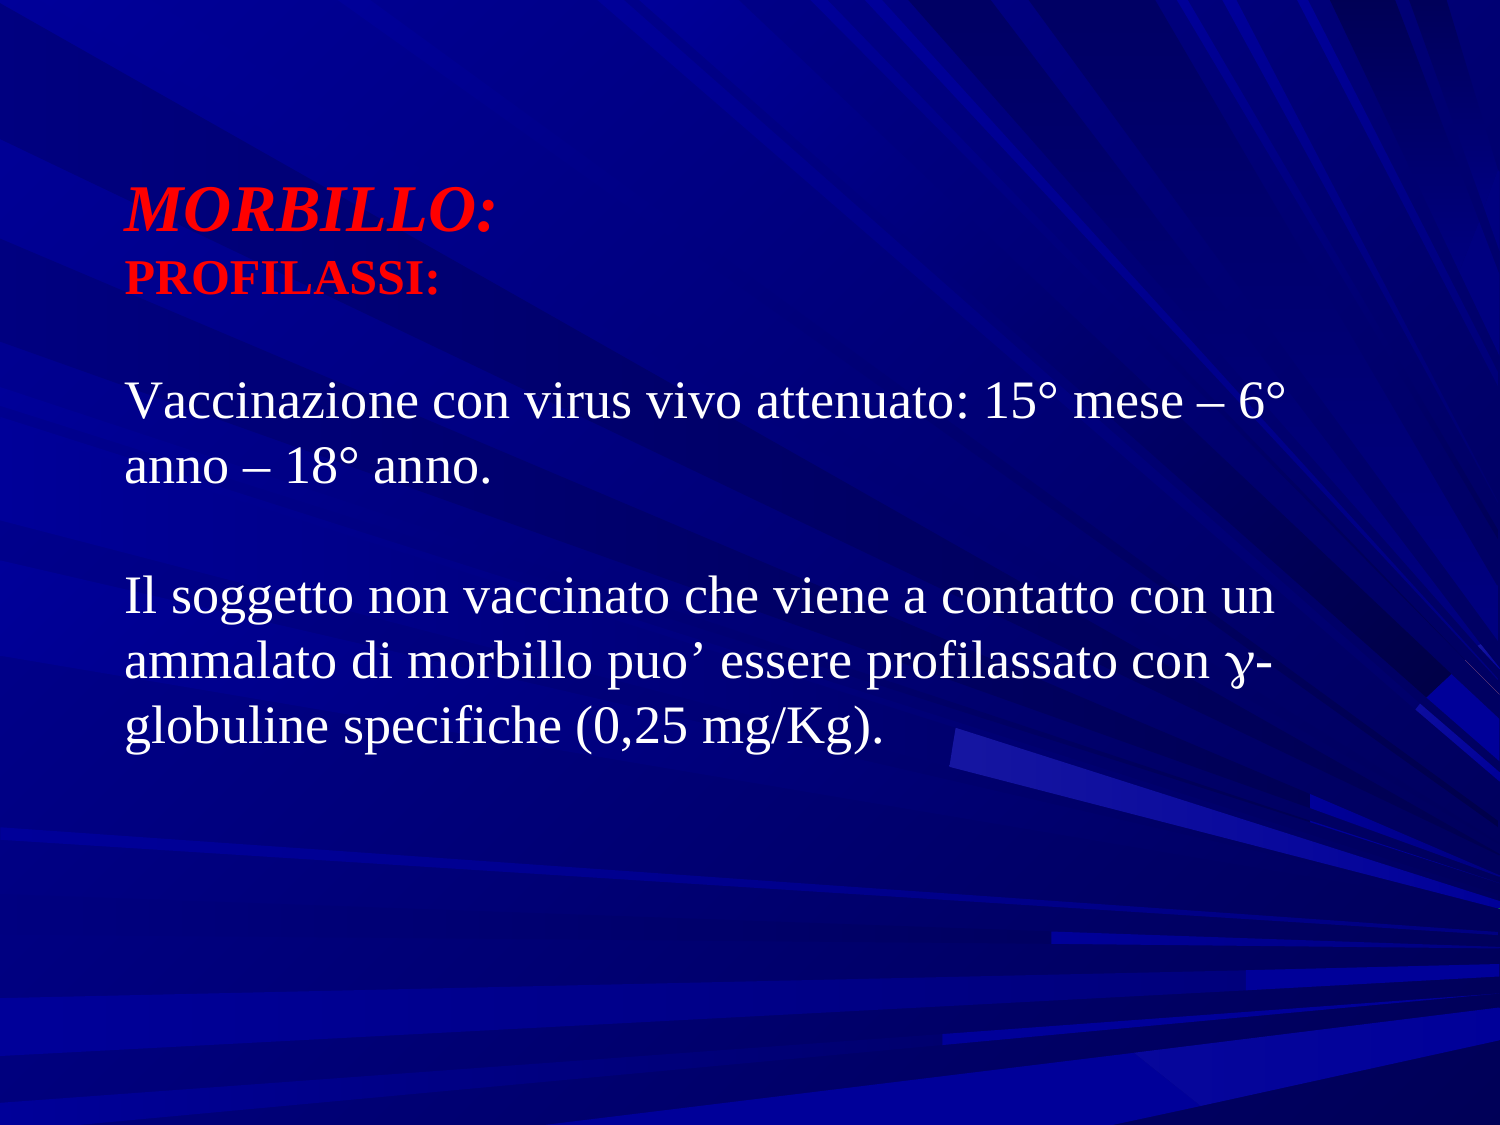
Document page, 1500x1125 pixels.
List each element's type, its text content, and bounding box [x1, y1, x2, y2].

text_box MORBILLO: PROFILASSI: Vaccinazione con virus vivo attenuato: 15° mese – 6° anno – 18° anno. Il soggetto non vaccinato che viene a contatto con un ammalato di morbillo puo’ essere profilassato con -globuline specifiche (0,25 mg/Kg). [109, 156, 1376, 827]
